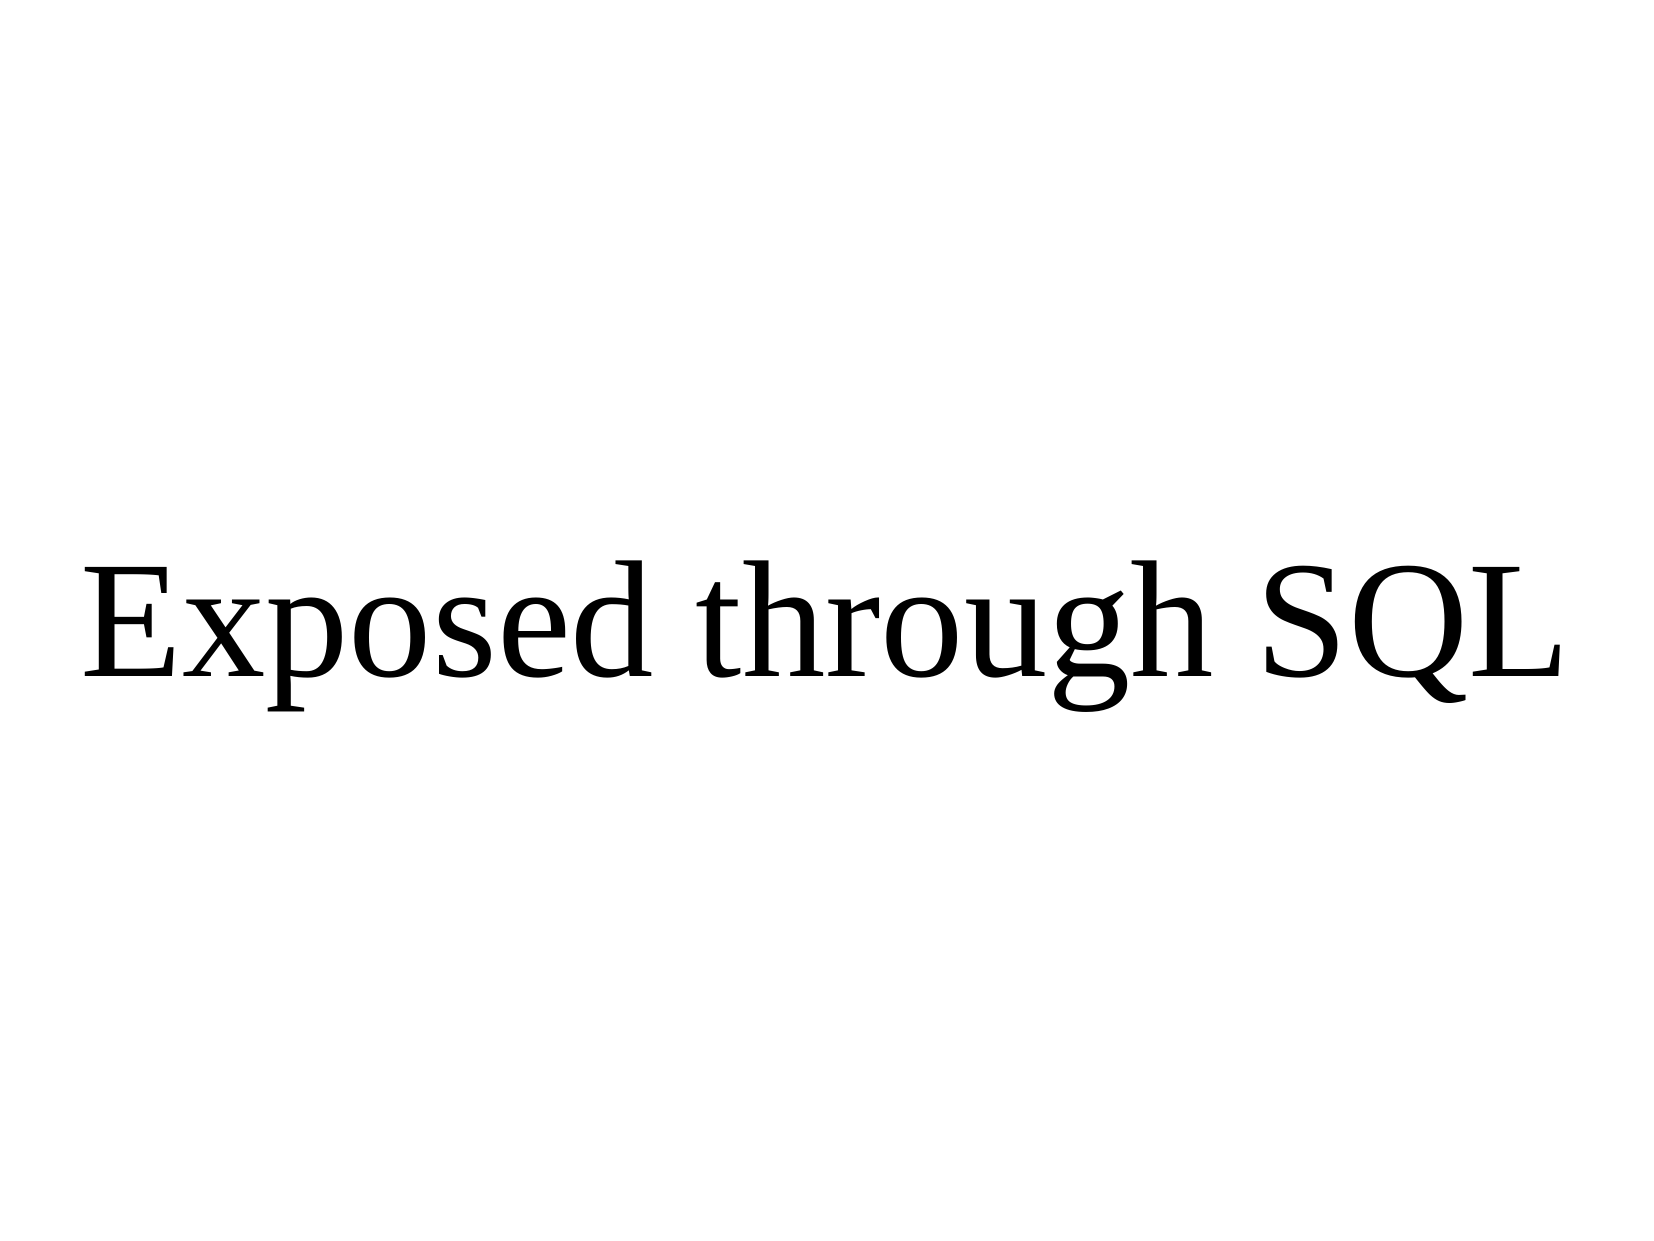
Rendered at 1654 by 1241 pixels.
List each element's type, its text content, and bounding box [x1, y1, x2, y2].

title Exposed through SQL [0, 516, 1654, 724]
